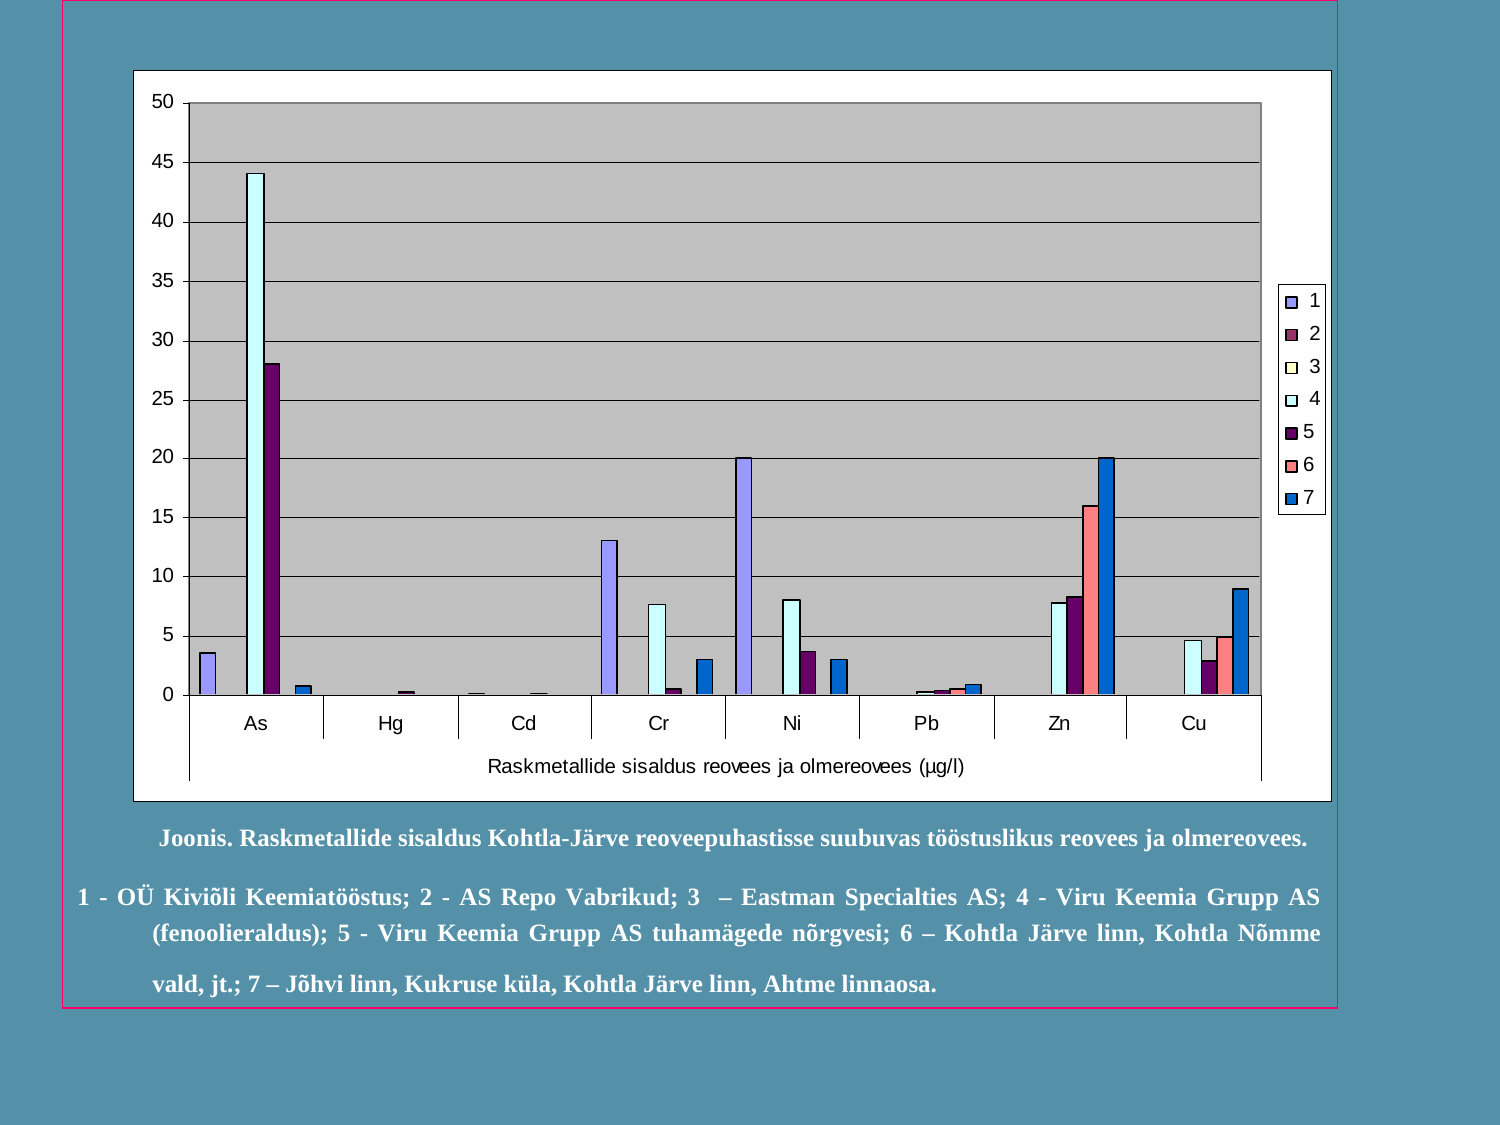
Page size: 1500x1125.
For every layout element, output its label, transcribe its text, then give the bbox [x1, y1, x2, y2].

chart [125, 62, 1341, 810]
text_box Joonis. Raskmetallide sisaldus Kohtla-Järve reoveepuhastisse suubuvas tööstuslikus reovees ja olmereovees. 1 - OÜ Kiviõli Keemiatööstus; 2 - AS Repo Vabrikud; 3 – Eastman Specialties AS; 4 - Viru Keemia Grupp AS (fenoolieraldus); 5 - Viru Keemia Grupp AS tuhamägede nõrgvesi; 6 – Kohtla Järve linn, Kohtla Nõmme vald, jt.; 7 – Jõhvi linn, Kukruse küla, Kohtla Järve linn, Ahtme linnaosa. [62, 0, 1338, 1008]
